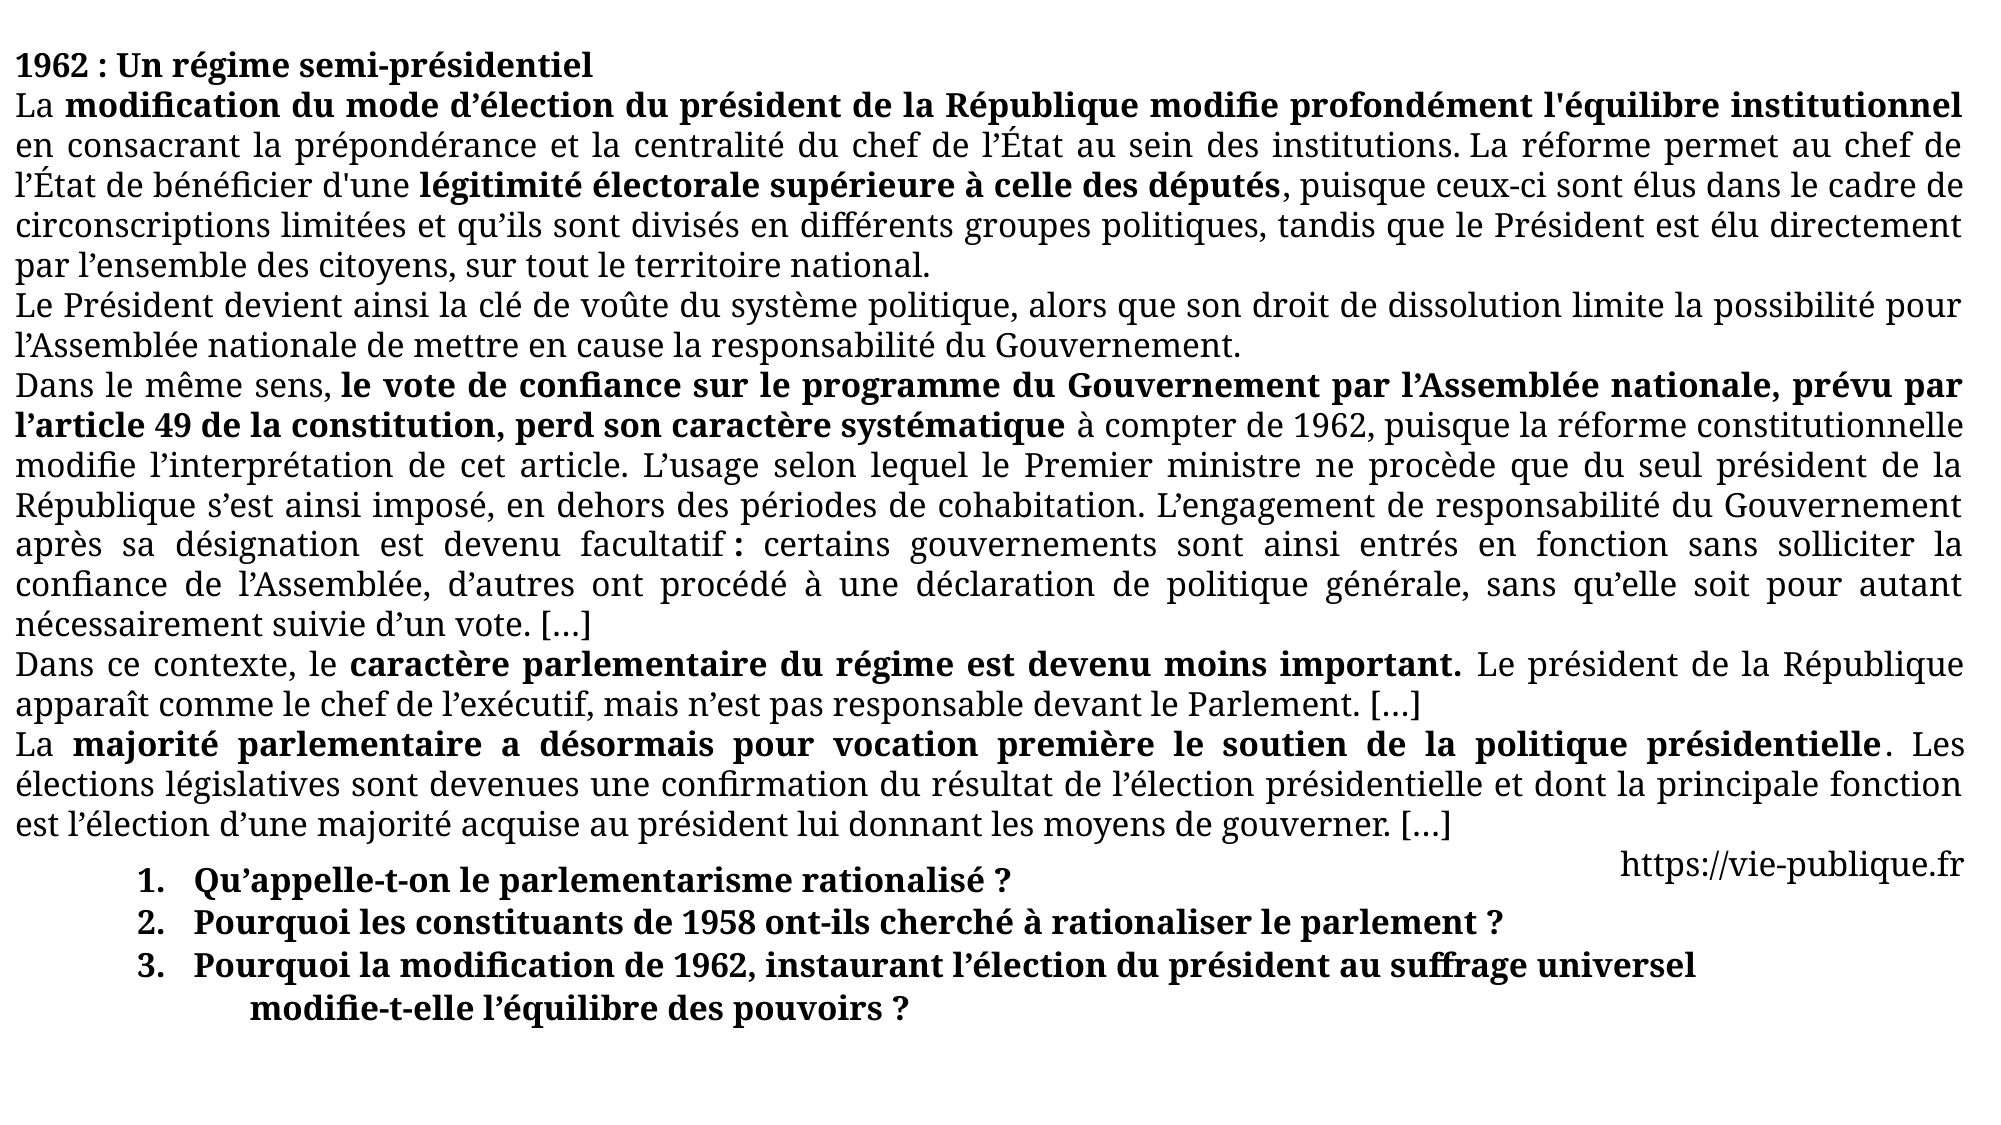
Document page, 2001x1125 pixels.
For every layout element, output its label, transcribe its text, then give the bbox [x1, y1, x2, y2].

text_box Qu’appelle-t-on le parlementarisme rationalisé ? Pourquoi les constituants de 1958 ont-ils cherché à rationaliser le parlement ? Pourquoi la modification de 1962, instaurant l’élection du président au suffrage universel modifie-t-elle l’équilibre des pouvoirs ? [122, 848, 1805, 1036]
text_box 1962 : Un régime semi-présidentiel La modification du mode d’élection du président de la République modifie profondément l'équilibre institutionnel en consacrant la prépondérance et la centralité du chef de l’État au sein des institutions. La réforme permet au chef de l’État de bénéficier d'une légitimité électorale supérieure à celle des députés, puisque ceux-ci sont élus dans le cadre de circonscriptions limitées et qu’ils sont divisés en différents groupes politiques, tandis que le Président est élu directement par l’ensemble des citoyens, sur tout le territoire national. Le Président devient ainsi la clé de voûte du système politique, alors que son droit de dissolution limite la possibilité pour l’Assemblée nationale de mettre en cause la responsabilité du Gouvernement. Dans le même sens, le vote de confiance sur le programme du Gouvernement par l’Assemblée nationale, prévu par l’article 49 de la constitution, perd son caractère systématique à compter de 1962, puisque la réforme constitutionnelle modifie l’interprétation de cet article. L’usage selon lequel le Premier ministre ne procède que du seul président de la République s’est ainsi imposé, en dehors des périodes de cohabitation. L’engagement de responsabilité du Gouvernement après sa désignation est devenu facultatif : certains gouvernements sont ainsi entrés en fonction sans solliciter la confiance de l’Assemblée, d’autres ont procédé à une déclaration de politique générale, sans qu’elle soit pour autant nécessairement suivie d’un vote. […] Dans ce contexte, le caractère parlementaire du régime est devenu moins important. Le président de la République apparaît comme le chef de l’exécutif, mais n’est pas responsable devant le Parlement. […] La majorité parlementaire a désormais pour vocation première le soutien de la politique présidentielle. Les élections législatives sont devenues une confirmation du résultat de l’élection présidentielle et dont la principale fonction est l’élection d’une majorité acquise au président lui donnant les moyens de gouverner. […] https://vie-publique.fr [0, 34, 1981, 820]
